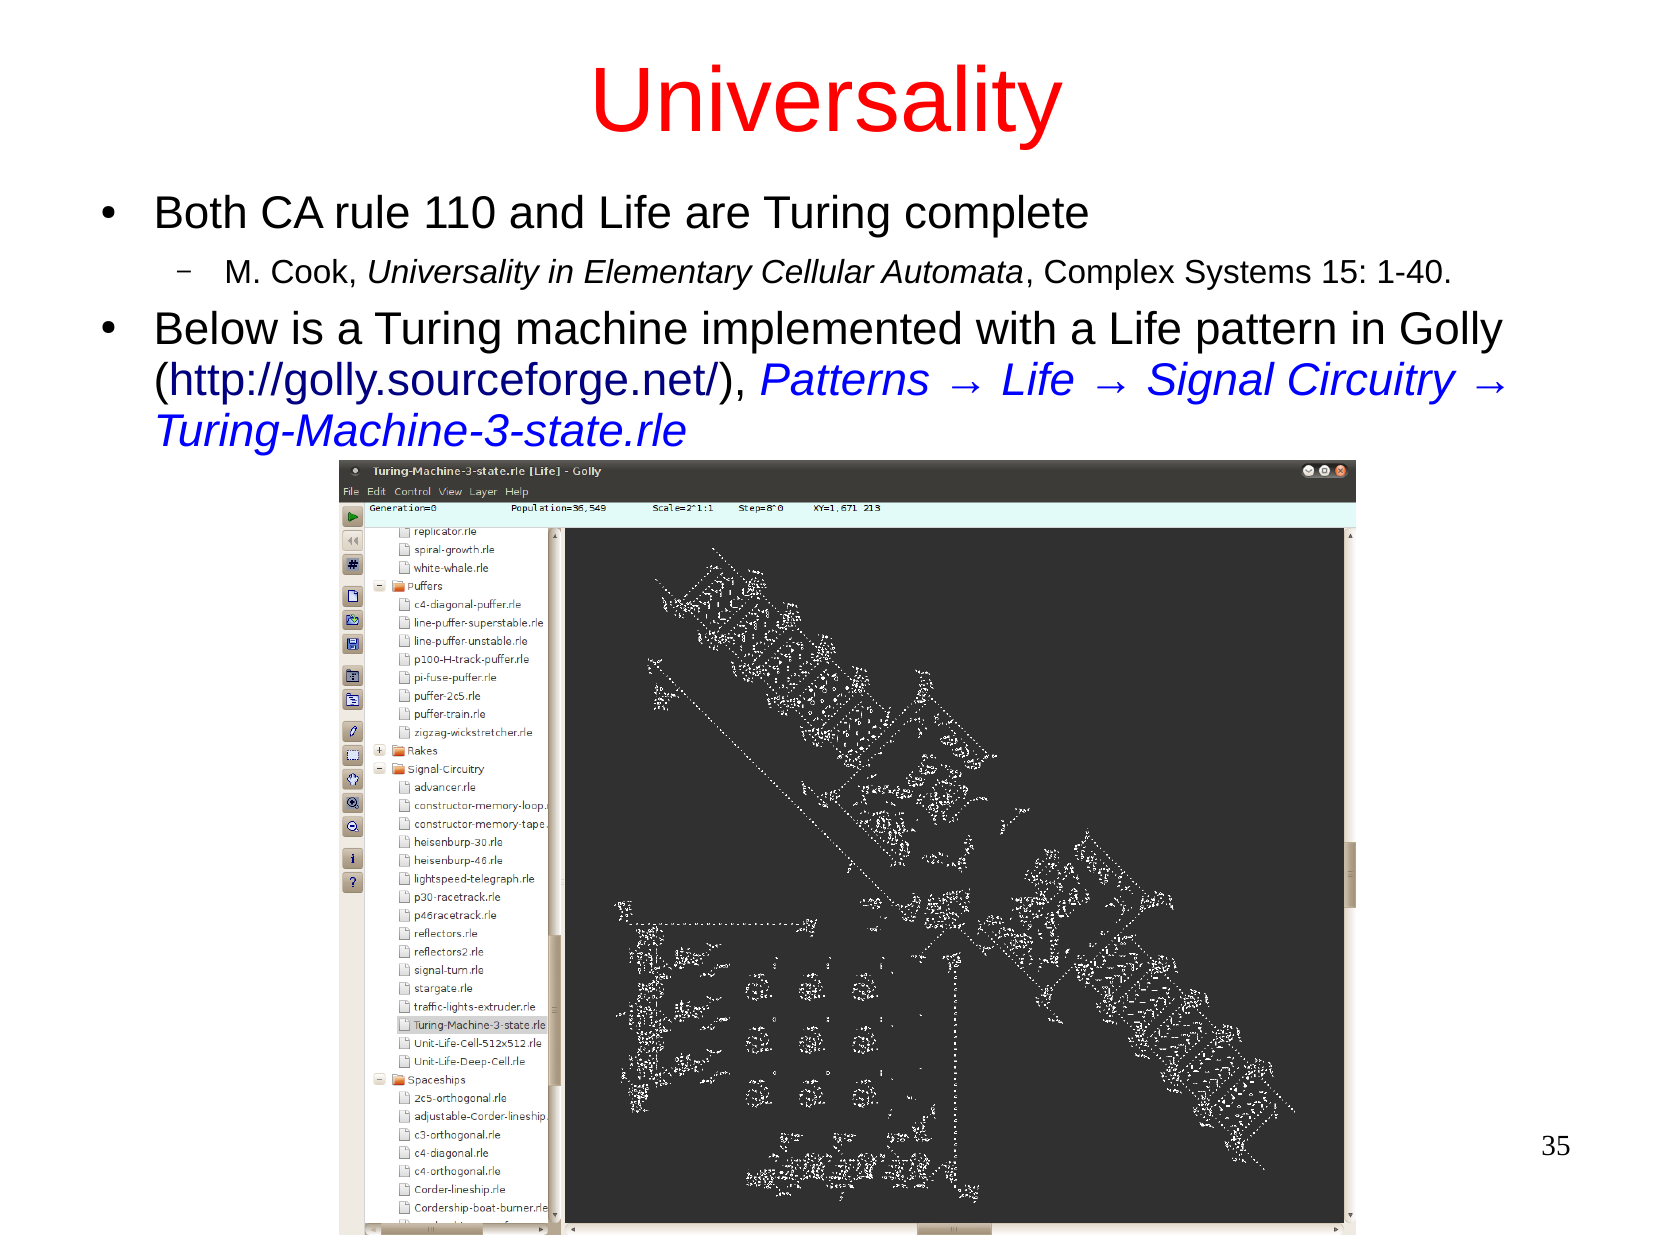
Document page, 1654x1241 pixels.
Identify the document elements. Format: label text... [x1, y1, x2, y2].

picture [339, 460, 1356, 1235]
title Universality [82, 48, 1571, 152]
list Both CA rule 110 and Life are Turing complete M. Cook, Universality in Elementary Cellular Automata, Complex Systems 15: 1-40. Below is a Turing machine implemented with a Life pattern in Golly (http://golly.sourceforge.net/), Patterns → Life → Signal Circuitry → Turing-Machine-3-state.rle [82, 187, 1571, 1109]
